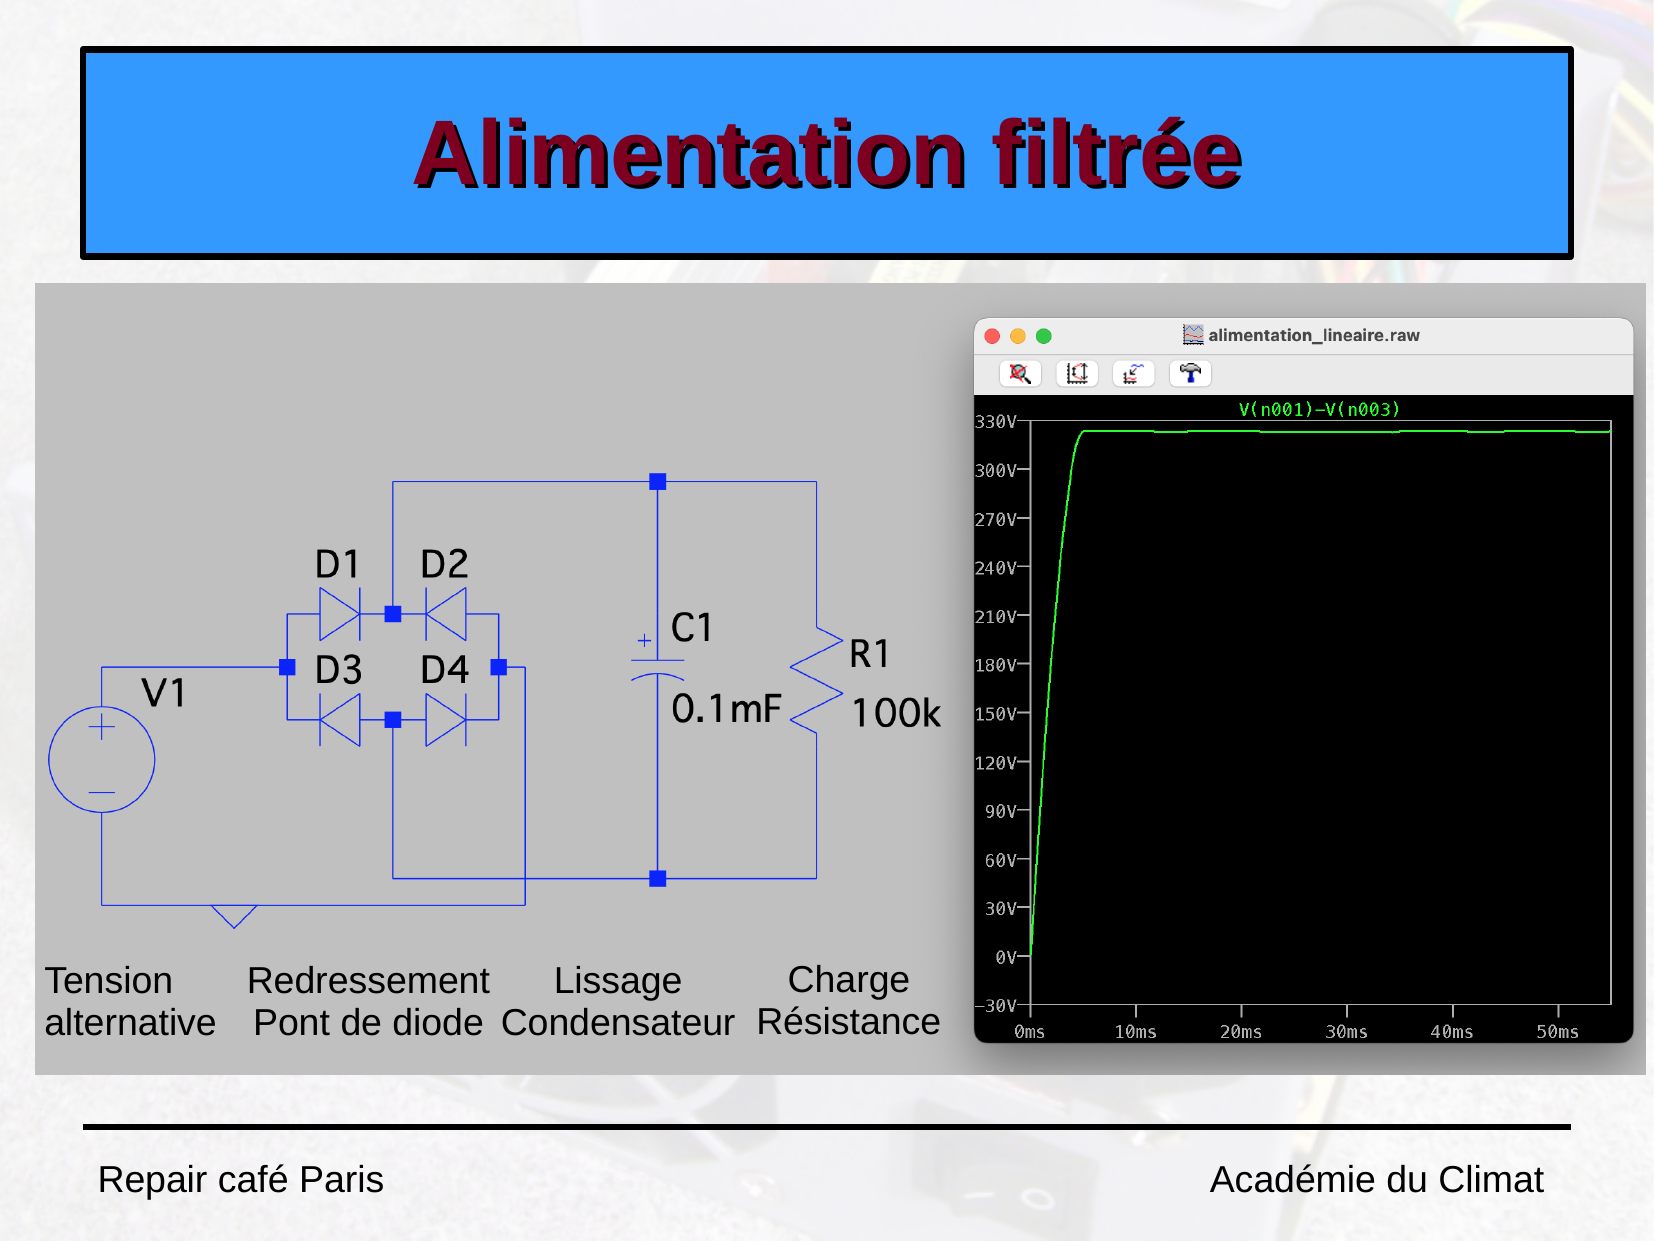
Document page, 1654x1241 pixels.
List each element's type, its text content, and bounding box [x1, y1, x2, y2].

text_box Lissage Condensateur [486, 952, 752, 1052]
text_box Charge Résistance [741, 950, 957, 1050]
title Alimentation filtrée [82, 49, 1571, 257]
text_box Redressement Pont de diode [233, 952, 486, 1052]
text_box Repair café Paris Académie du Climat [82, 1150, 1571, 1208]
text_box Tension alternative [29, 952, 233, 1052]
picture [0, 0, 1654, 1241]
